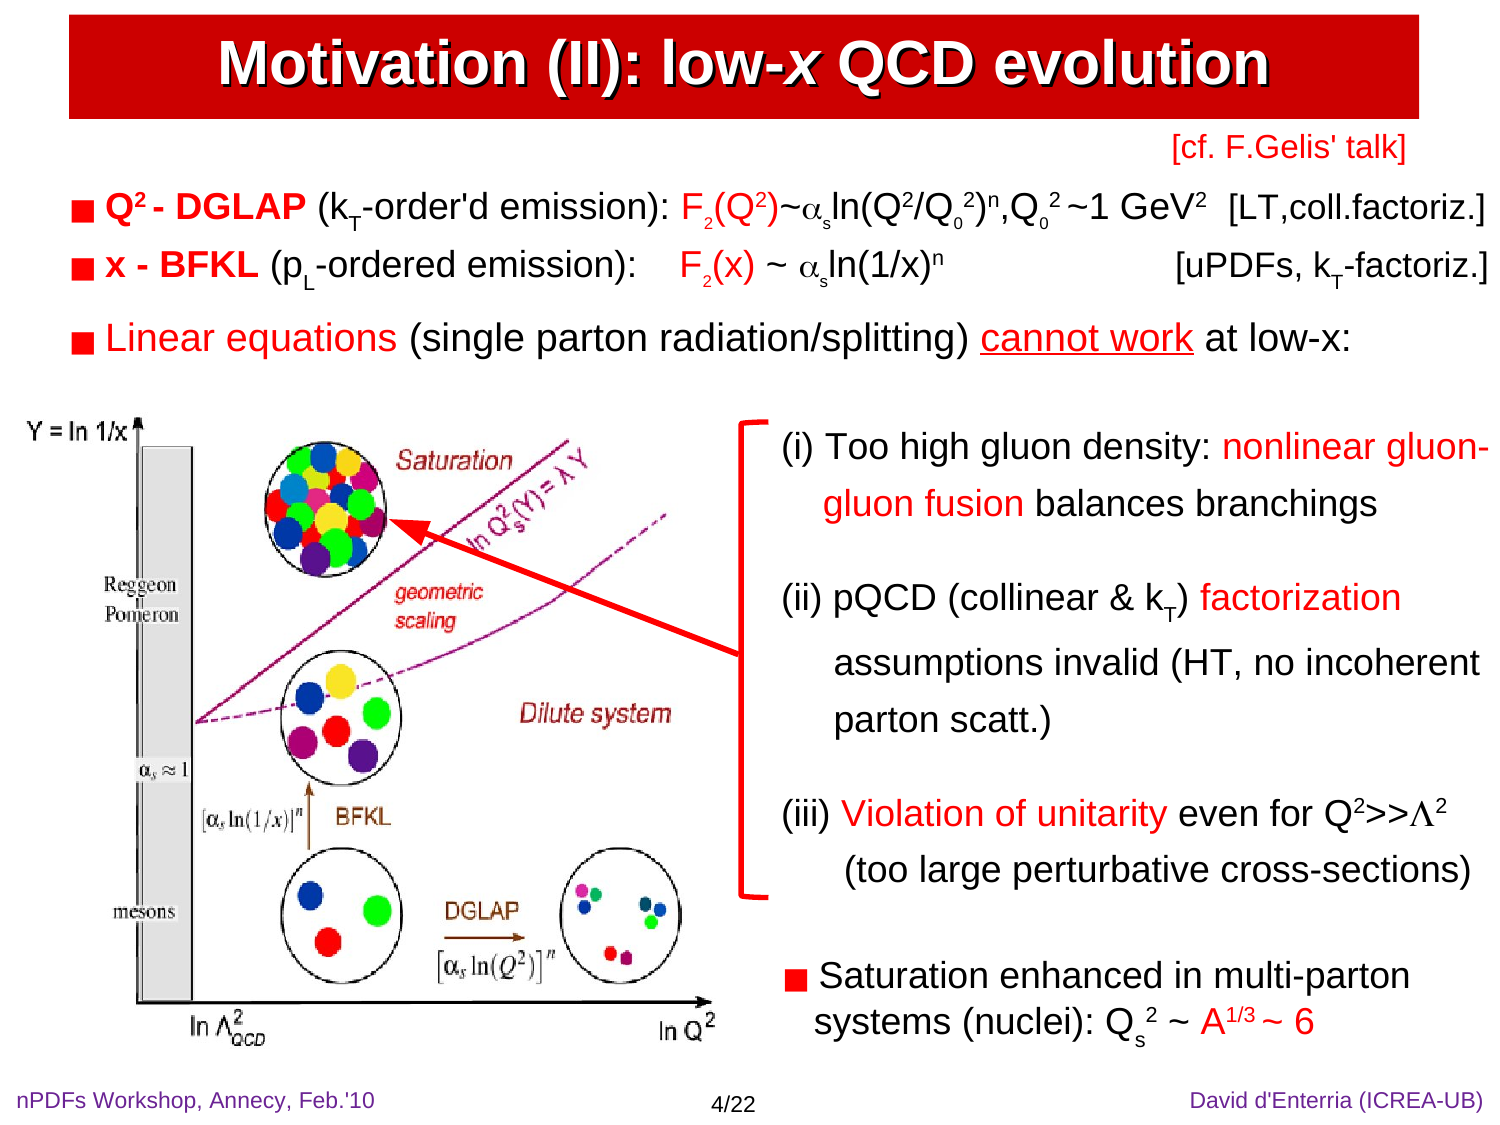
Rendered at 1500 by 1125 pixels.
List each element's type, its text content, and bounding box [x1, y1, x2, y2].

text_box (i) Too high gluon density: nonlinear gluon- gluon fusion balances branchings (ii) pQCD (collinear & kT) factorization assumptions invalid (HT, no incoherent parton scatt.) (iii) Violation of unitarity even for Q2>>L2 (too large perturbative cross-sections) [781, 422, 1500, 896]
text_box [cf. F.Gelis' talk] [1171, 126, 1408, 164]
text_box ■ Saturation enhanced in multi-parton systems (nuclei): Qs2 ~ A1/3 ~ 6 [782, 951, 1481, 1049]
picture [25, 412, 717, 1053]
title Motivation (II): low-x QCD evolution [69, 14, 1420, 119]
list ■ Q2 - DGLAP (kT-order'd emission): F2(Q2)~asln(Q2/Q02)n,Q02 ~1 GeV2 [LT,coll.factoriz.] ■ x - BFKL (pL-ordered emission): F2(x) ~ asln(1/x)n [uPDFs, kT-factoriz.] ■ Linear equations (single parton radiation/splitting) cannot work at low-x: [69, 185, 1500, 448]
